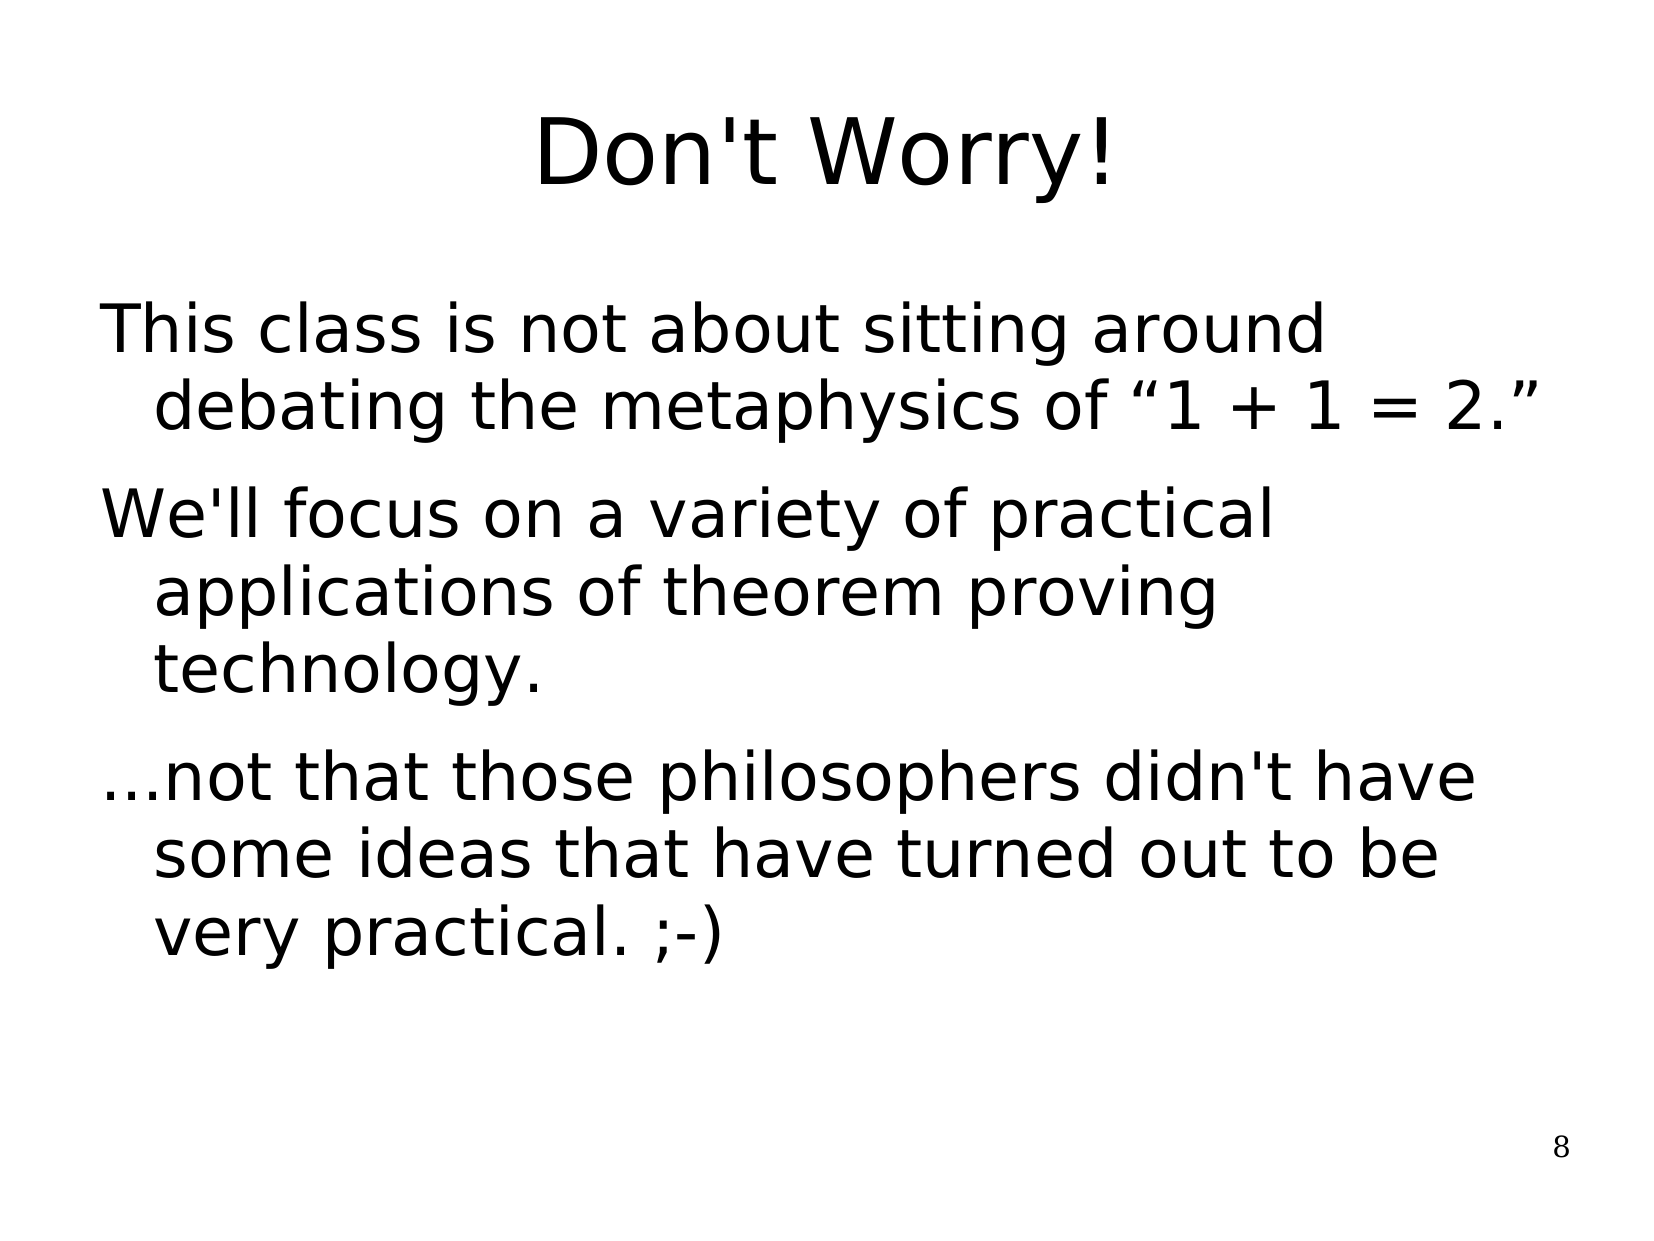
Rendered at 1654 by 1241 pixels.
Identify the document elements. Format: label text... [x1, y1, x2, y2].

title Don't Worry! [82, 49, 1571, 257]
list This class is not about sitting around debating the metaphysics of “1 + 1 = 2.” We'll focus on a variety of practical applications of theorem proving technology. ...not that those philosophers didn't have some ideas that have turned out to be very practical. ;-) [82, 290, 1571, 1109]
